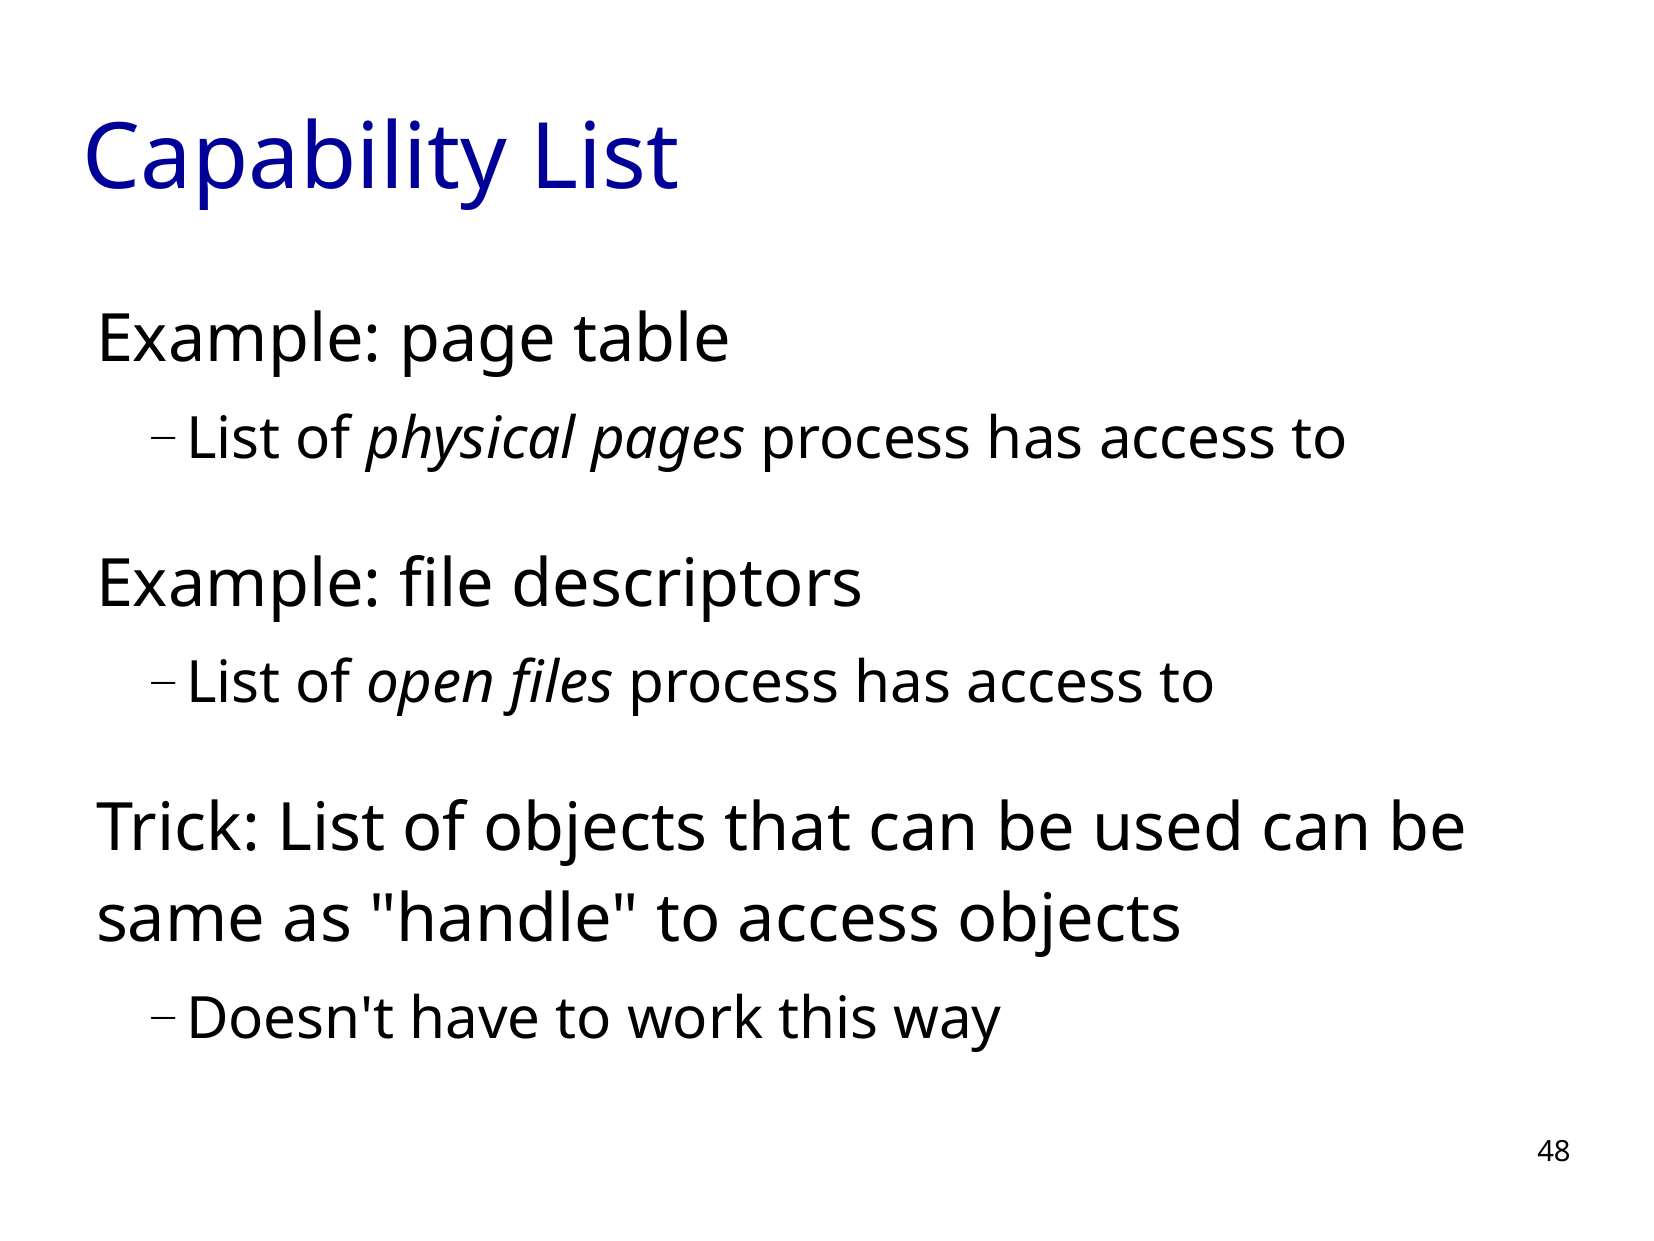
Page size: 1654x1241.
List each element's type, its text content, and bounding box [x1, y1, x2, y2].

title Capability List [82, 49, 1571, 257]
list Example: page table List of physical pages process has access to Example: file descriptors List of open files process has access to Trick: List of objects that can be used can be same as "handle" to access objects Doesn't have to work this way [60, 290, 1571, 1096]
